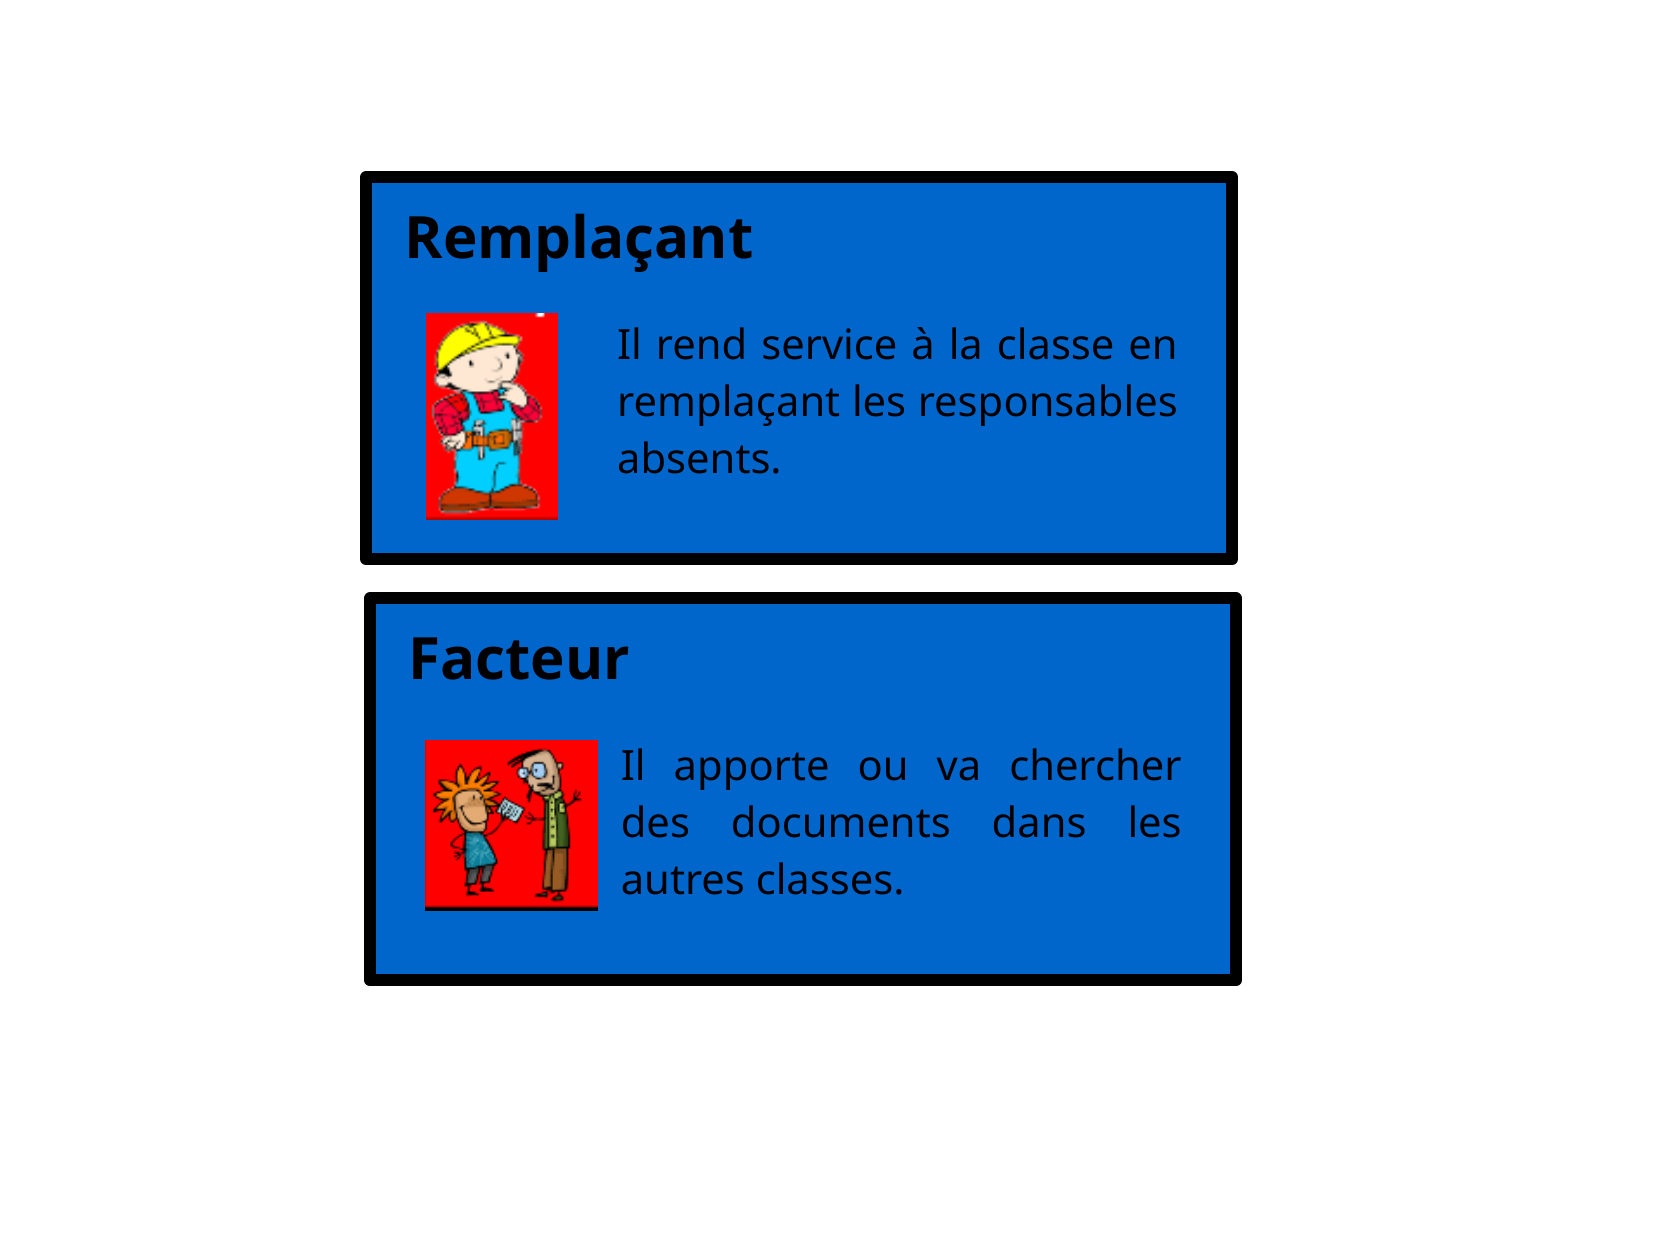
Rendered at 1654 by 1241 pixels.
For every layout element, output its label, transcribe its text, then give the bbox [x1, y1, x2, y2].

text_box Il rend service à la classe en remplaçant les responsables absents. [602, 307, 1193, 497]
text_box Remplaçant [389, 188, 1217, 319]
text_box Il apporte ou va chercher des documents dans les autres classes. [606, 728, 1197, 918]
picture [425, 740, 598, 911]
text_box [369, 598, 1236, 981]
picture [426, 313, 558, 520]
text_box [366, 177, 1233, 560]
text_box Facteur [393, 610, 1221, 741]
